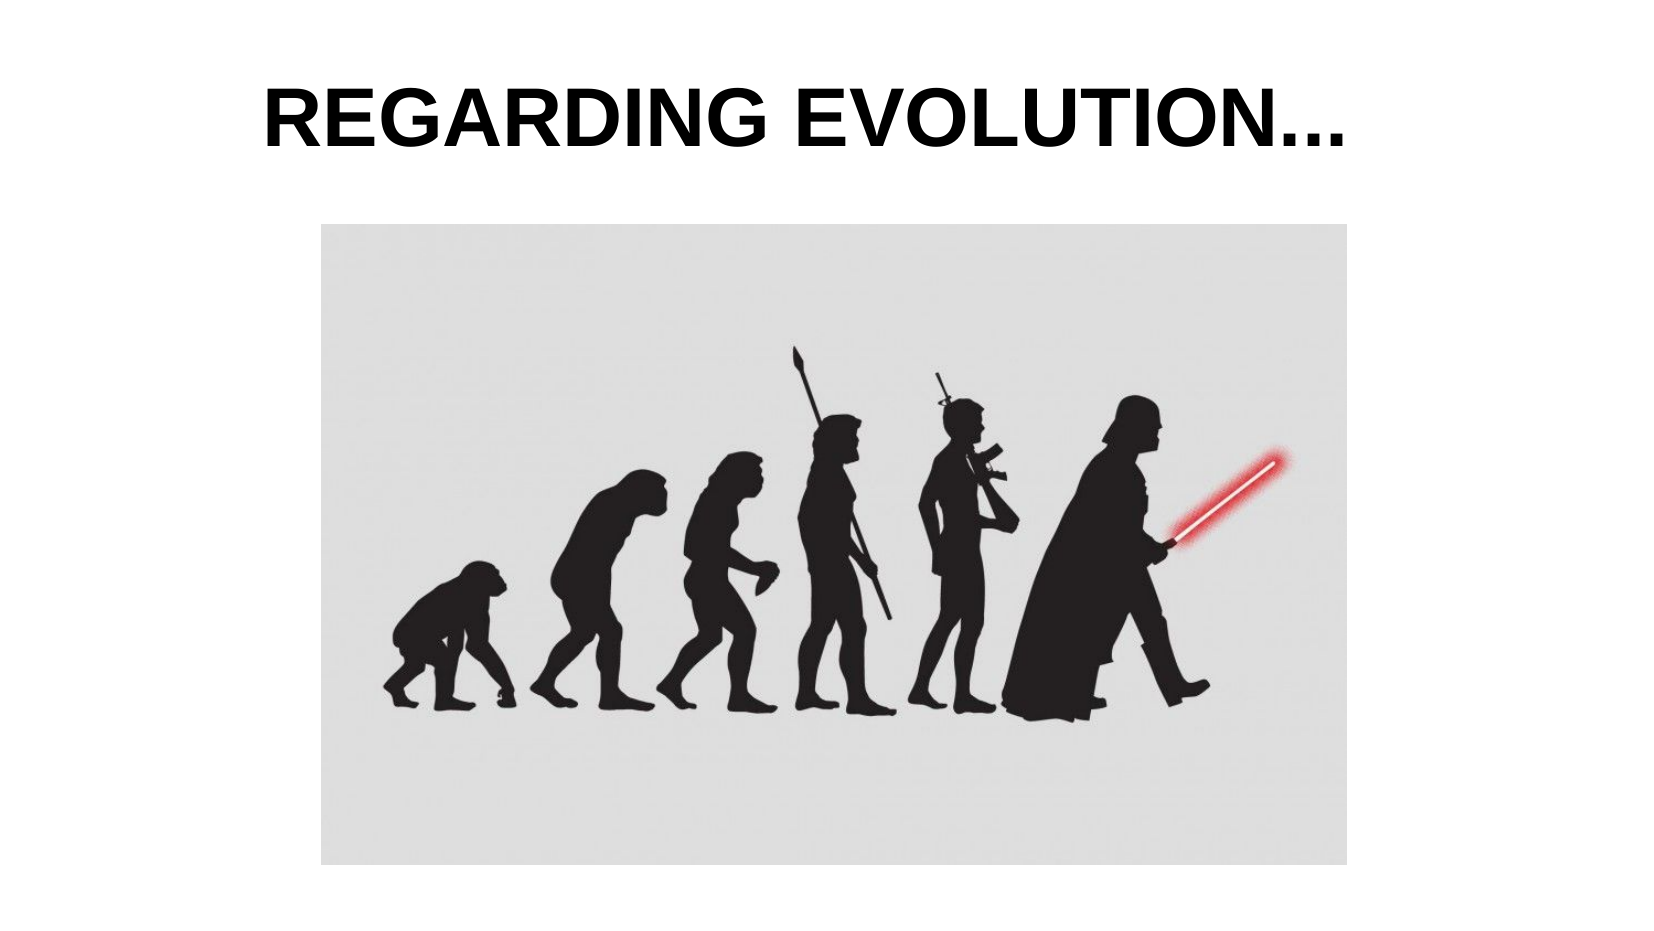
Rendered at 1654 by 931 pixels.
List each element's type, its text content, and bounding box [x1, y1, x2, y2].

text_box REGARDING EVOLUTION... [248, 63, 1465, 265]
picture [321, 265, 1347, 865]
